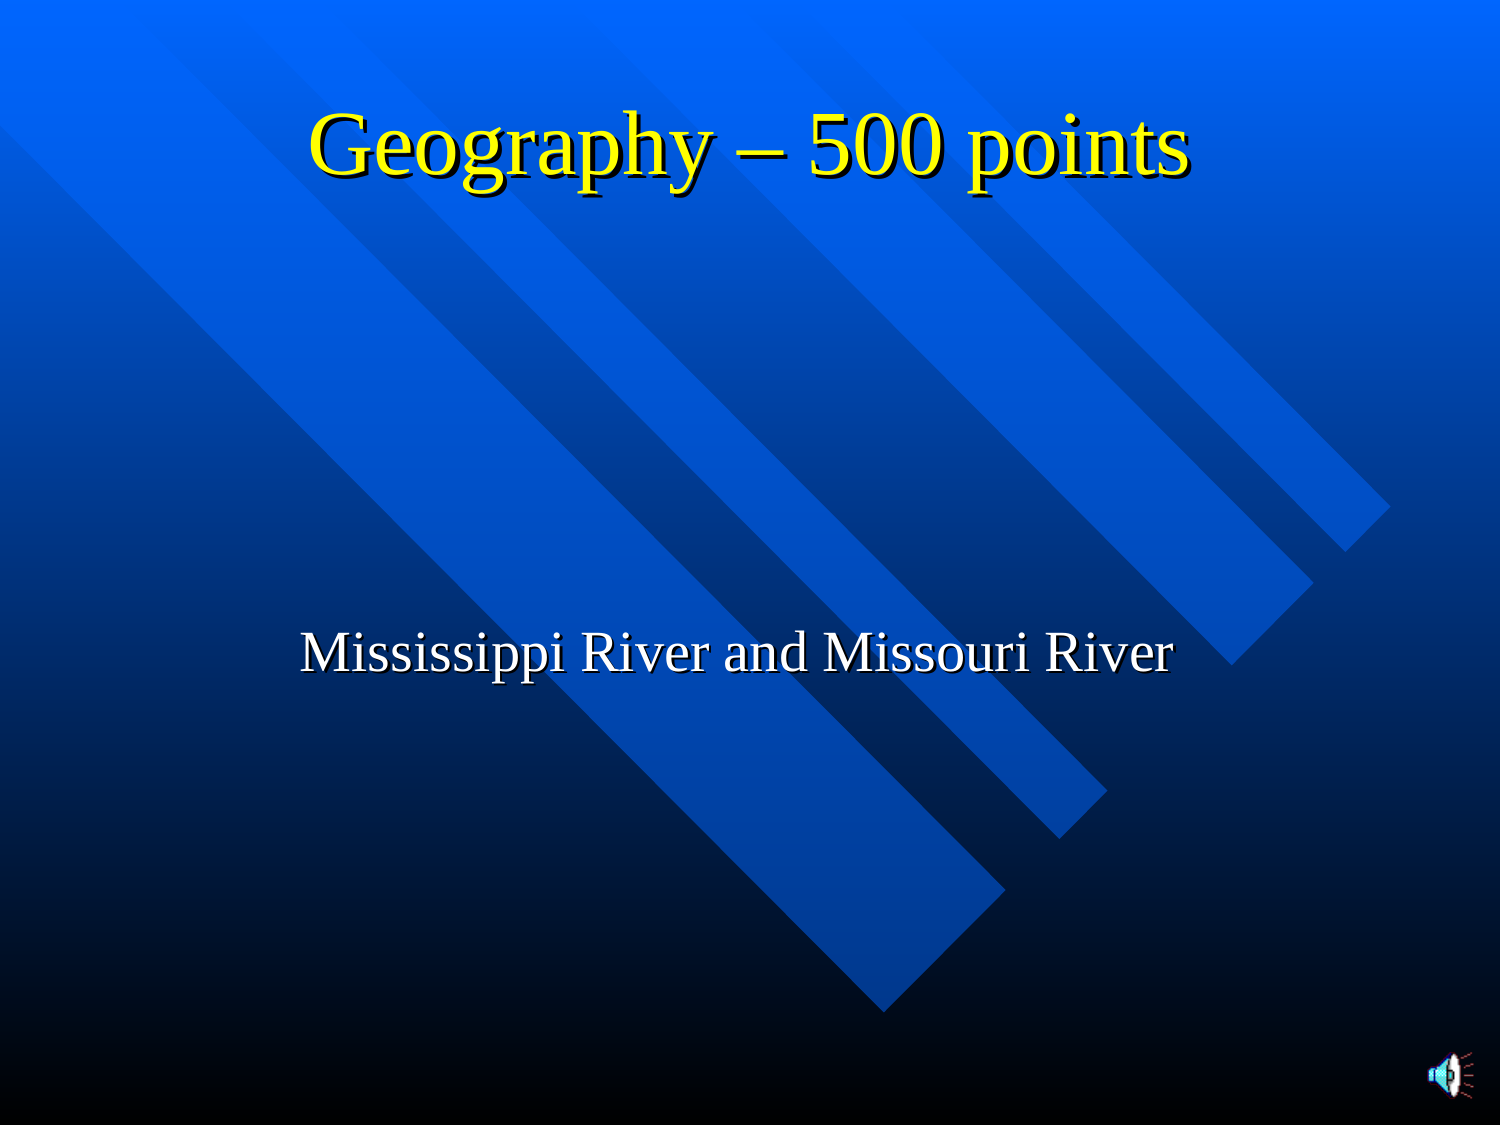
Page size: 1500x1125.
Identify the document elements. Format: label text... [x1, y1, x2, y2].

table_header Mississippi River and Missouri River [125, 313, 1350, 983]
title Geography – 500 points [112, 37, 1388, 238]
picture [1426, 1051, 1477, 1102]
